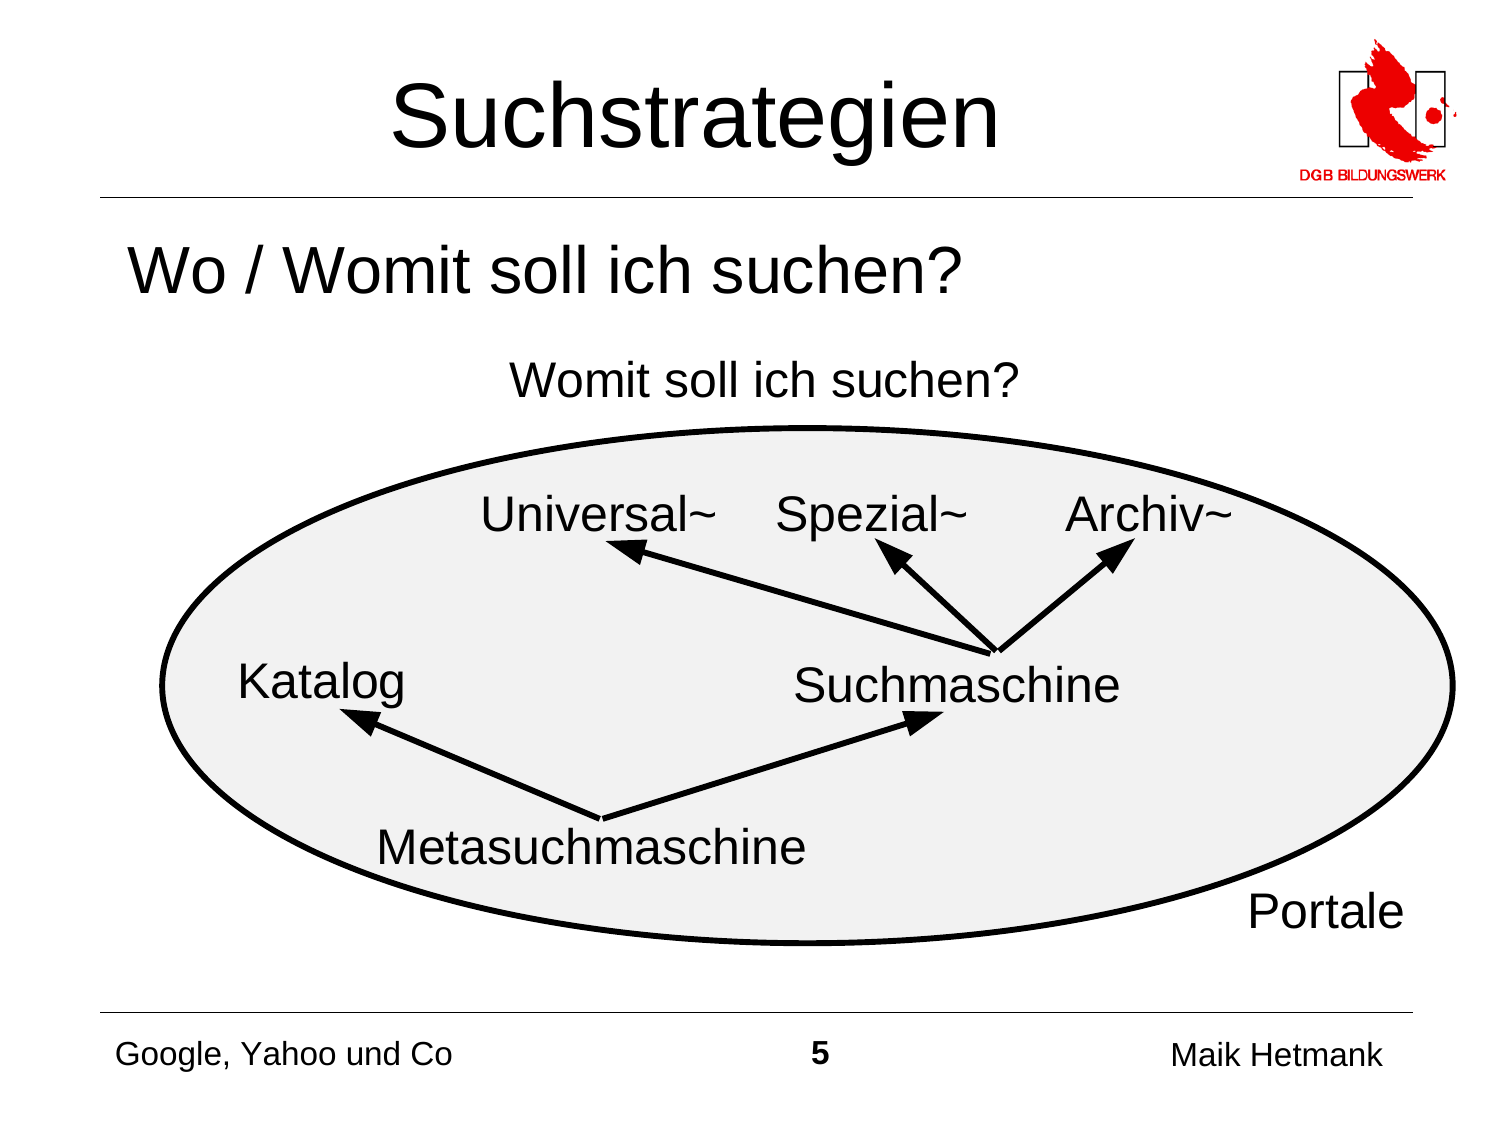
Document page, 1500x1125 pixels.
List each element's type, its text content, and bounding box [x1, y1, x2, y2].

text_box Womit soll ich suchen? [509, 348, 1038, 411]
text_box Portale [1247, 879, 1424, 943]
text_box Katalog [237, 649, 503, 722]
text_box Suchmaschine [793, 653, 1191, 726]
text_box Archiv~ [1065, 482, 1316, 555]
picture [1299, 37, 1457, 181]
list Wo / Womit soll ich suchen? [112, 224, 1426, 324]
text_box [162, 428, 1453, 944]
text_box Metasuchmaschine [376, 815, 831, 888]
text_box Universal~ [480, 482, 748, 555]
title Suchstrategien [87, 49, 1305, 175]
text_box Spezial~ [775, 482, 1013, 555]
